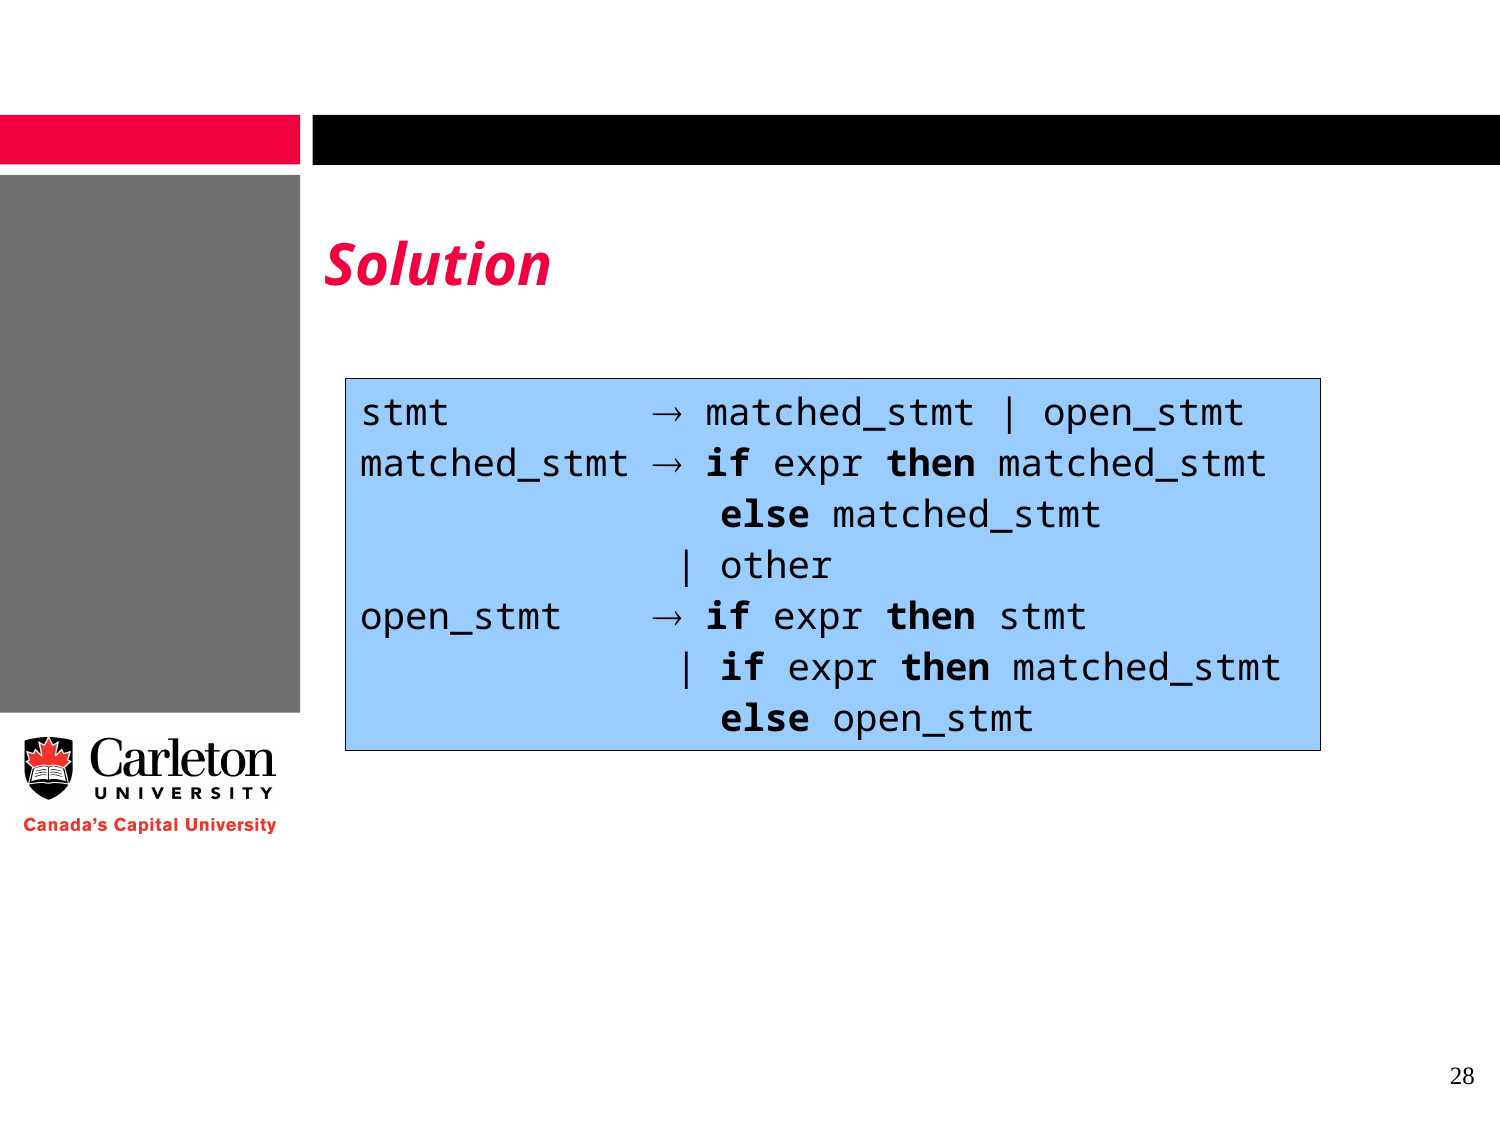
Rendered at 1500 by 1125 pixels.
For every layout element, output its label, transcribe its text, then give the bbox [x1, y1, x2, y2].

text_box stmt  matched_stmt | open_stmt matched_stmt  if expr then matched_stmt else matched_stmt | other open_stmt  if expr then stmt | if expr then matched_stmt else open_stmt [345, 414, 1321, 751]
title Solution [324, 187, 1450, 338]
picture [24, 737, 276, 834]
